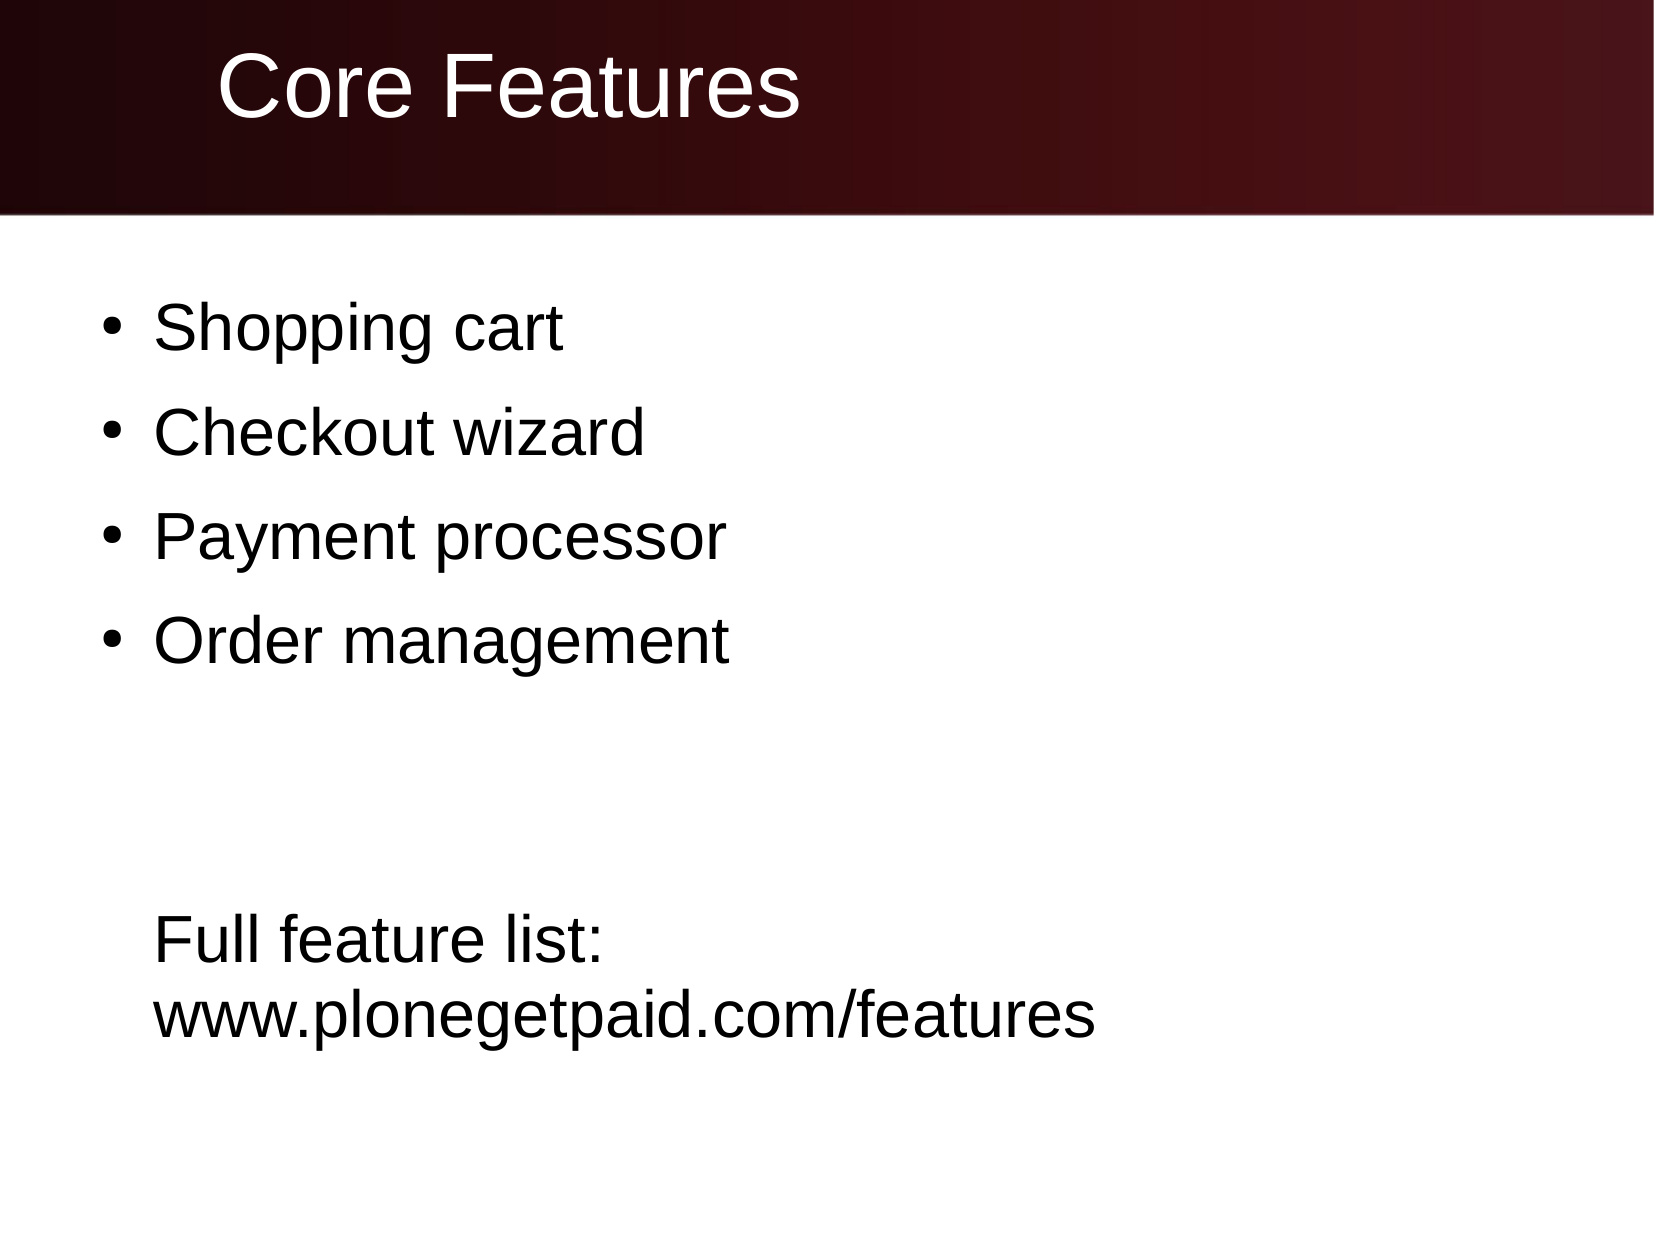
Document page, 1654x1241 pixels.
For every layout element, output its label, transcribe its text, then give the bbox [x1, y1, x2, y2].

text_box Core Features [29, 34, 991, 138]
picture [0, 0, 1654, 1241]
list Shopping cart Checkout wizard Payment processor Order management Full feature list: www.plonegetpaid.com/features [82, 290, 1571, 1109]
